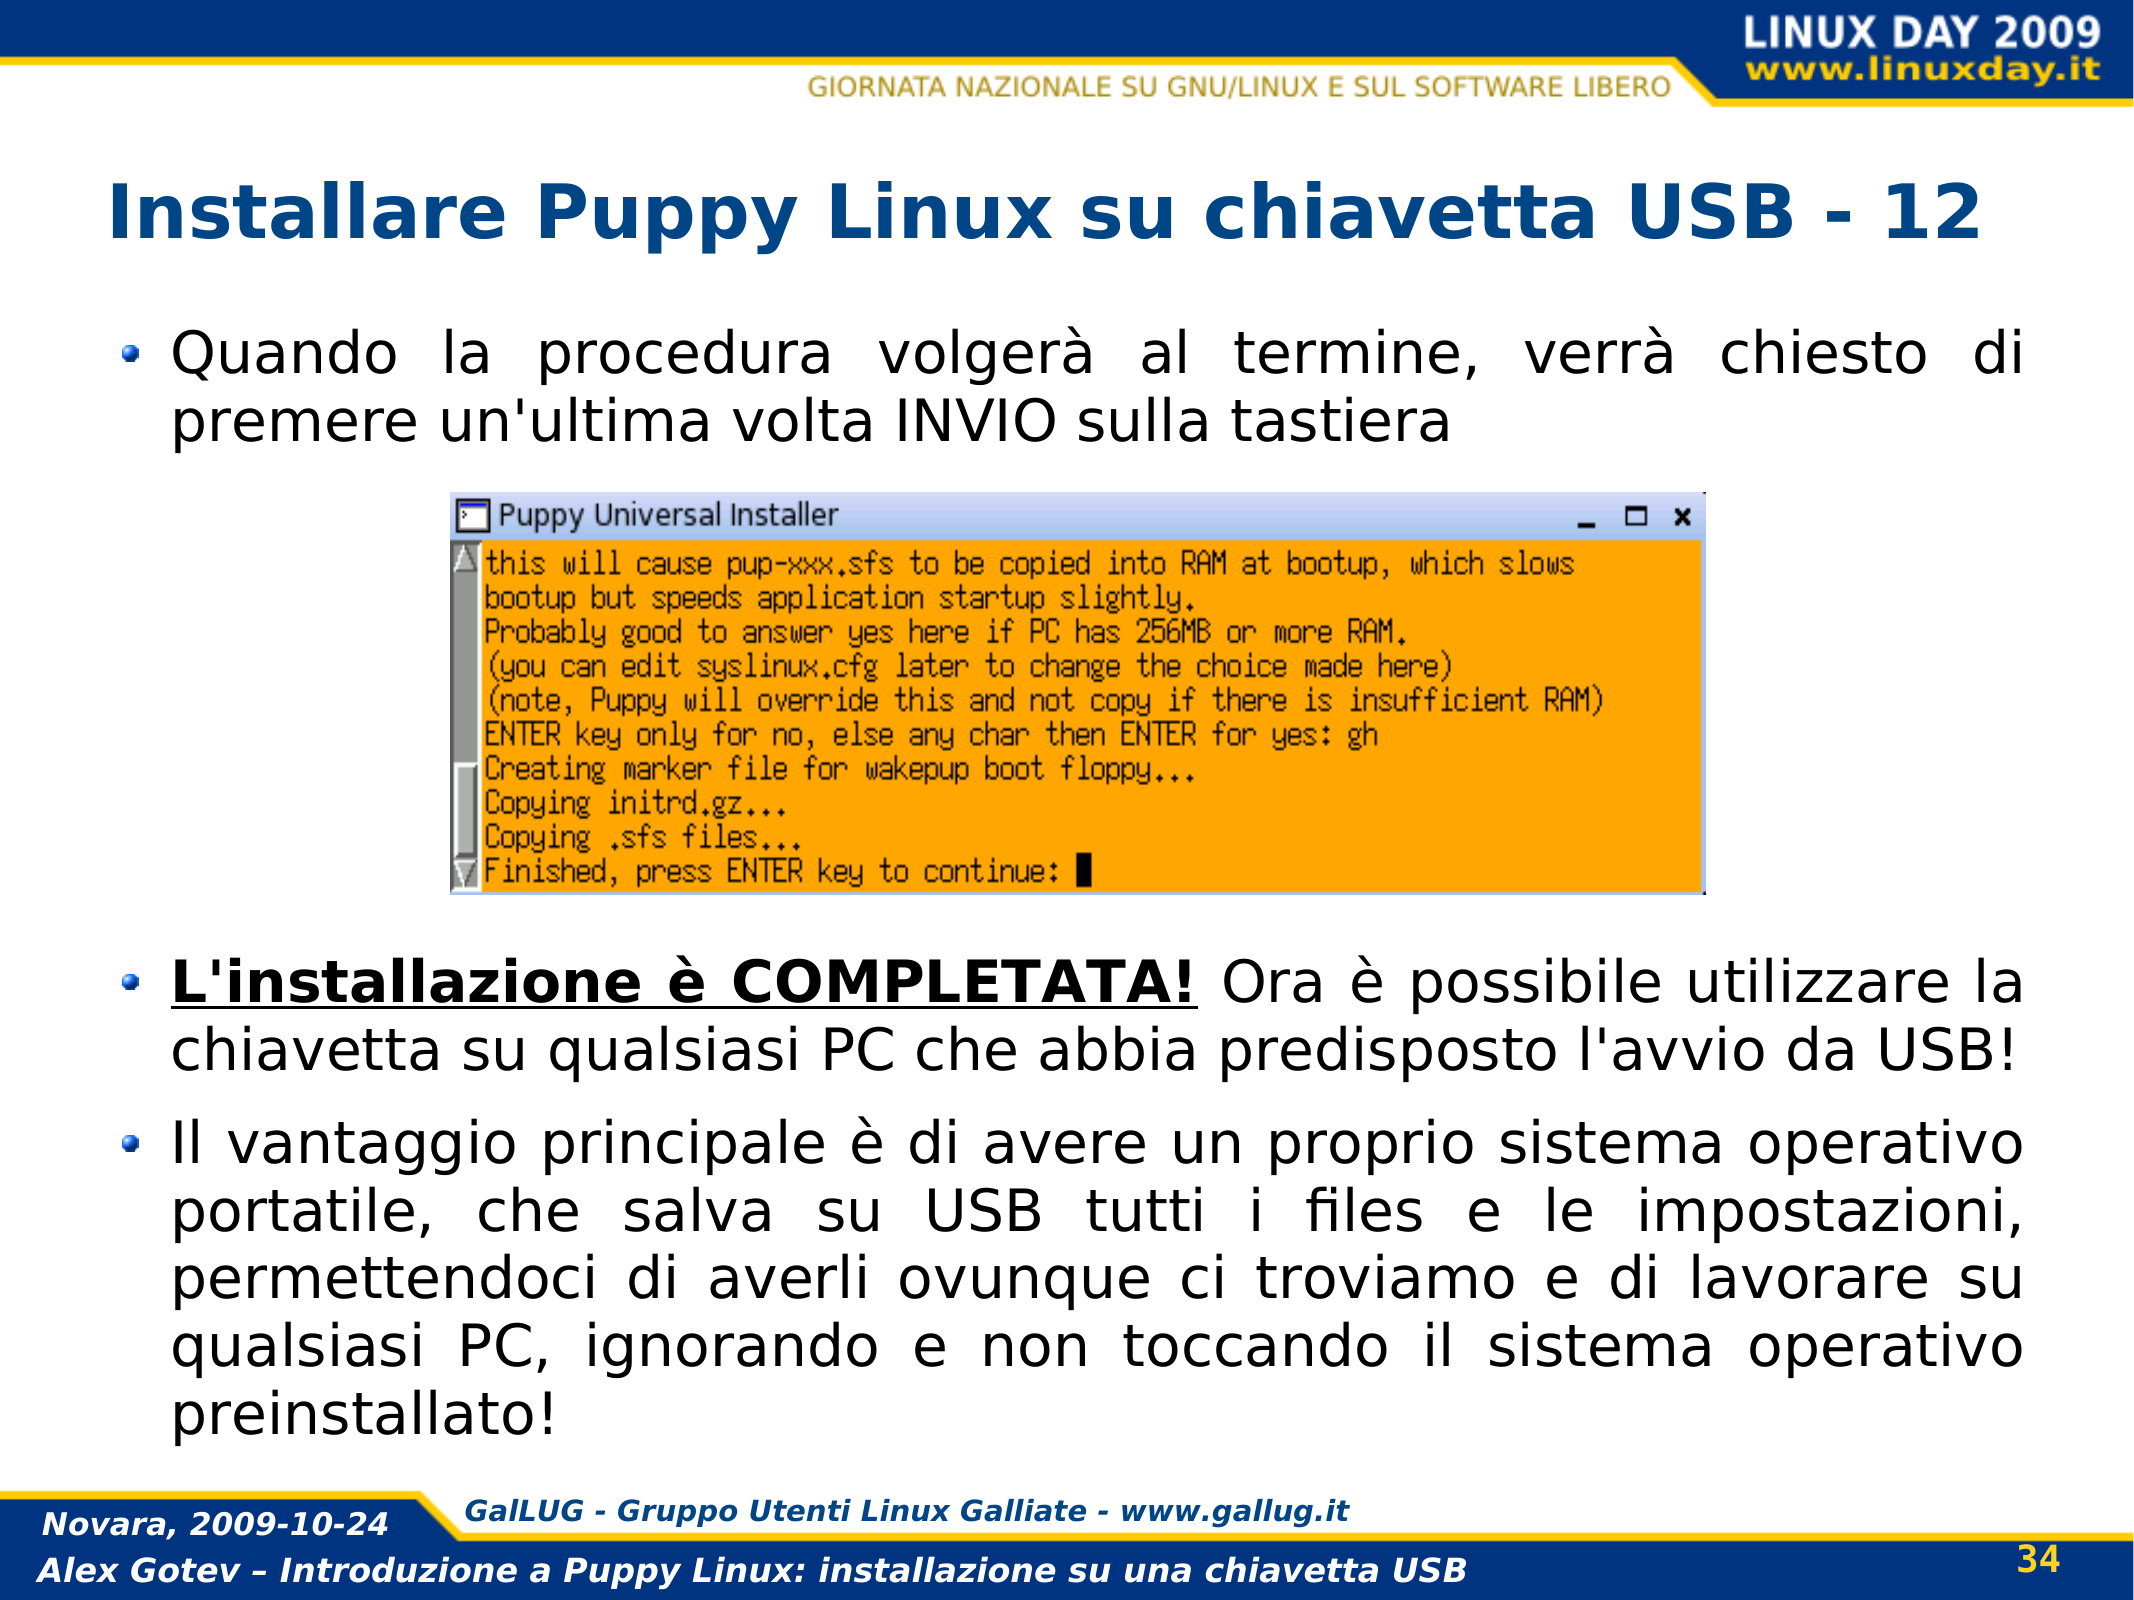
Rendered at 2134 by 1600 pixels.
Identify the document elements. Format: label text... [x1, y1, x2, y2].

picture [0, 0, 2134, 1600]
list Quando la procedura volgerà al termine, verrà chiesto di premere un'ultima volta INVIO sulla tastiera L'installazione è COMPLETATA! Ora è possibile utilizzare la chiavetta su qualsiasi PC che abbia predisposto l'avvio da USB! Il vantaggio principale è di avere un proprio sistema operativo portatile, che salva su USB tutti i files e le impostazioni, permettendoci di averli ovunque ci troviamo e di lavorare su qualsiasi PC, ignorando e non toccando il sistema operativo preinstallato! [106, 319, 2027, 1449]
title Installare Puppy Linux su chiavetta USB - 12 [106, 159, 2080, 267]
